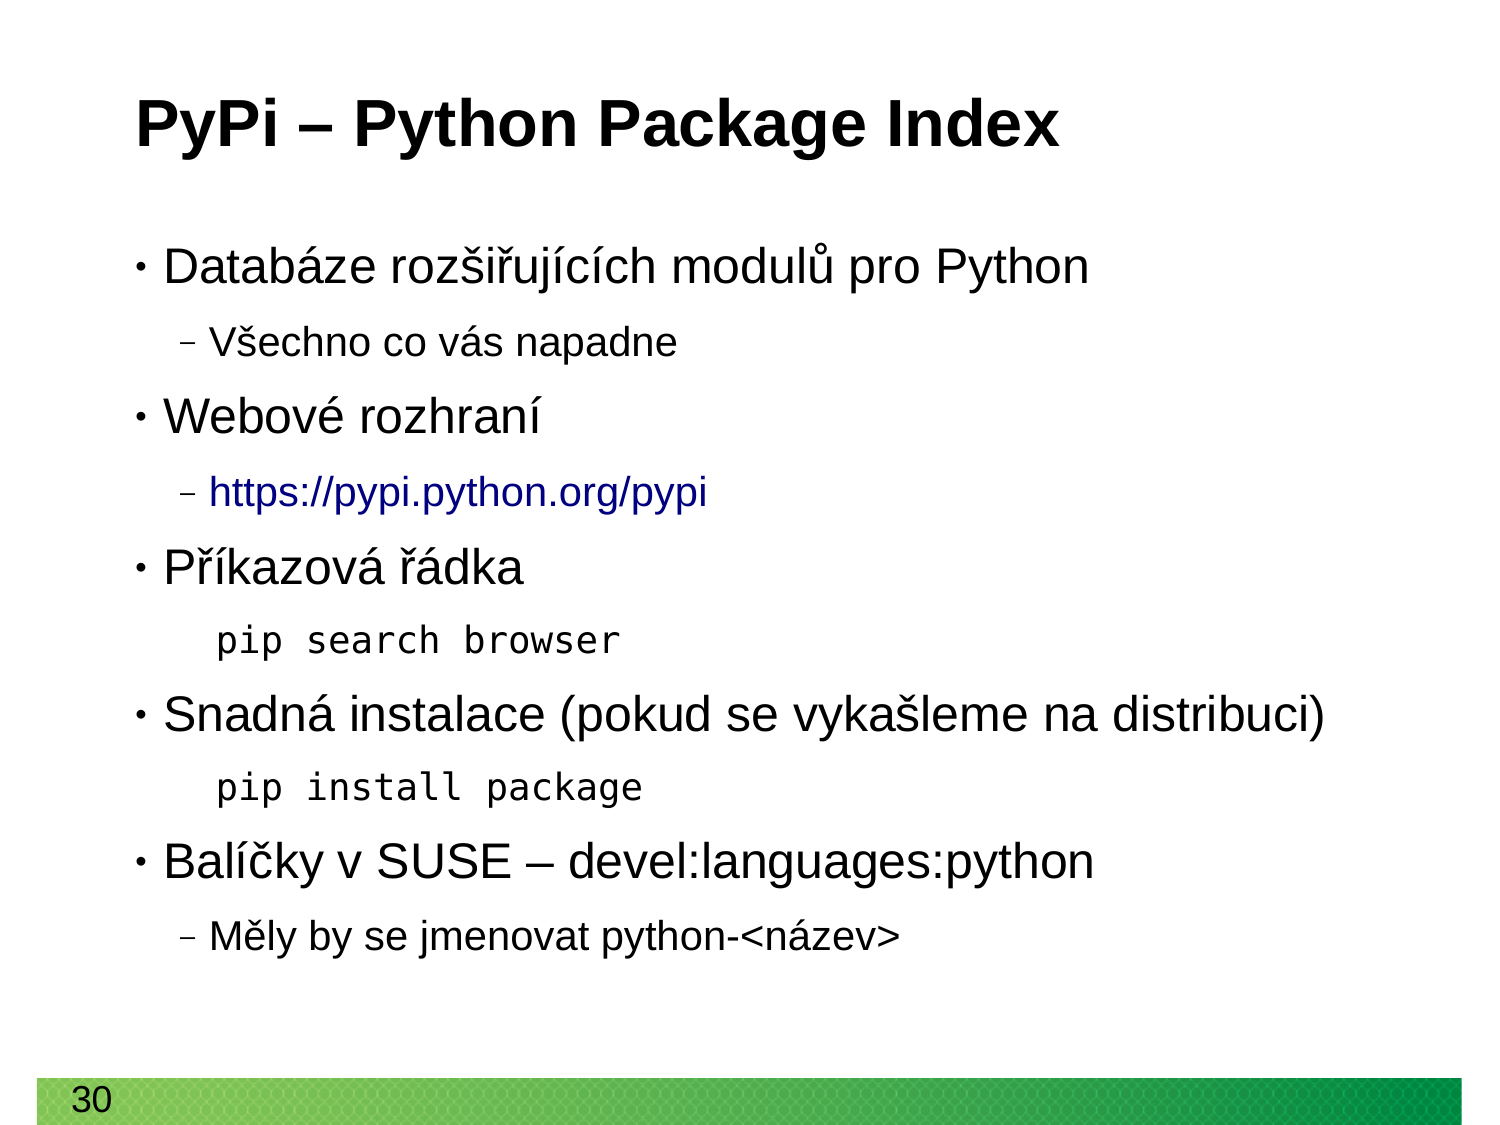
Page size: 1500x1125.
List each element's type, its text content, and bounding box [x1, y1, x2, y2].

picture [36, 1078, 1462, 1125]
title PyPi – Python Package Index [135, 41, 1372, 204]
list Databáze rozšiřujících modulů pro Python Všechno co vás napadne Webové rozhraní https://pypi.python.org/pypi Příkazová řádka pip search browser Snadná instalace (pokud se vykašleme na distribuci) pip install package Balíčky v SUSE – devel:languages:python Měly by se jmenovat python-<název> [135, 238, 1372, 982]
